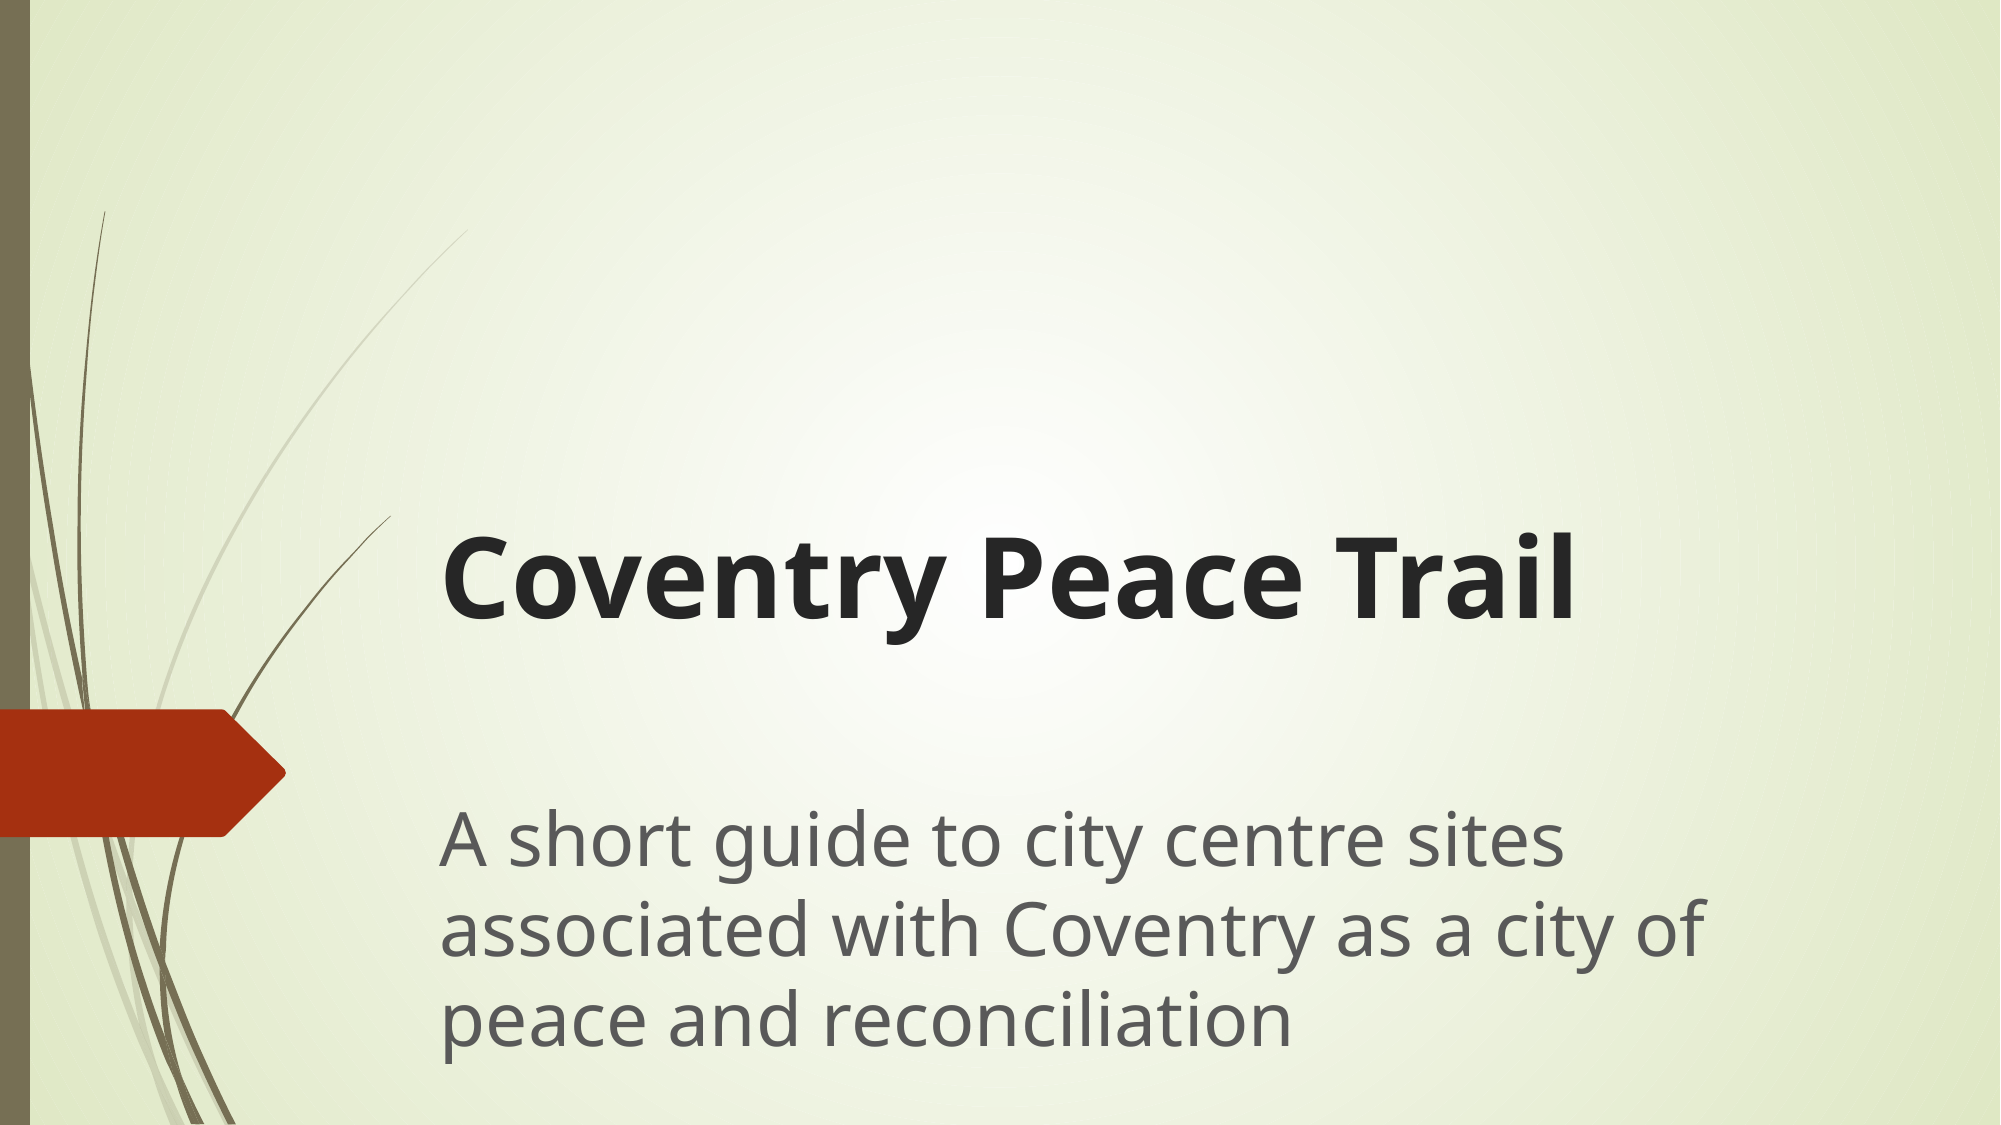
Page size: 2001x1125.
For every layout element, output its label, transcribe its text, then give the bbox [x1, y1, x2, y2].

subtitle A short guide to city centre sites associated with Coventry as a city of peace and reconciliation [424, 783, 1888, 969]
title Coventry Peace Trail [424, 412, 1888, 783]
